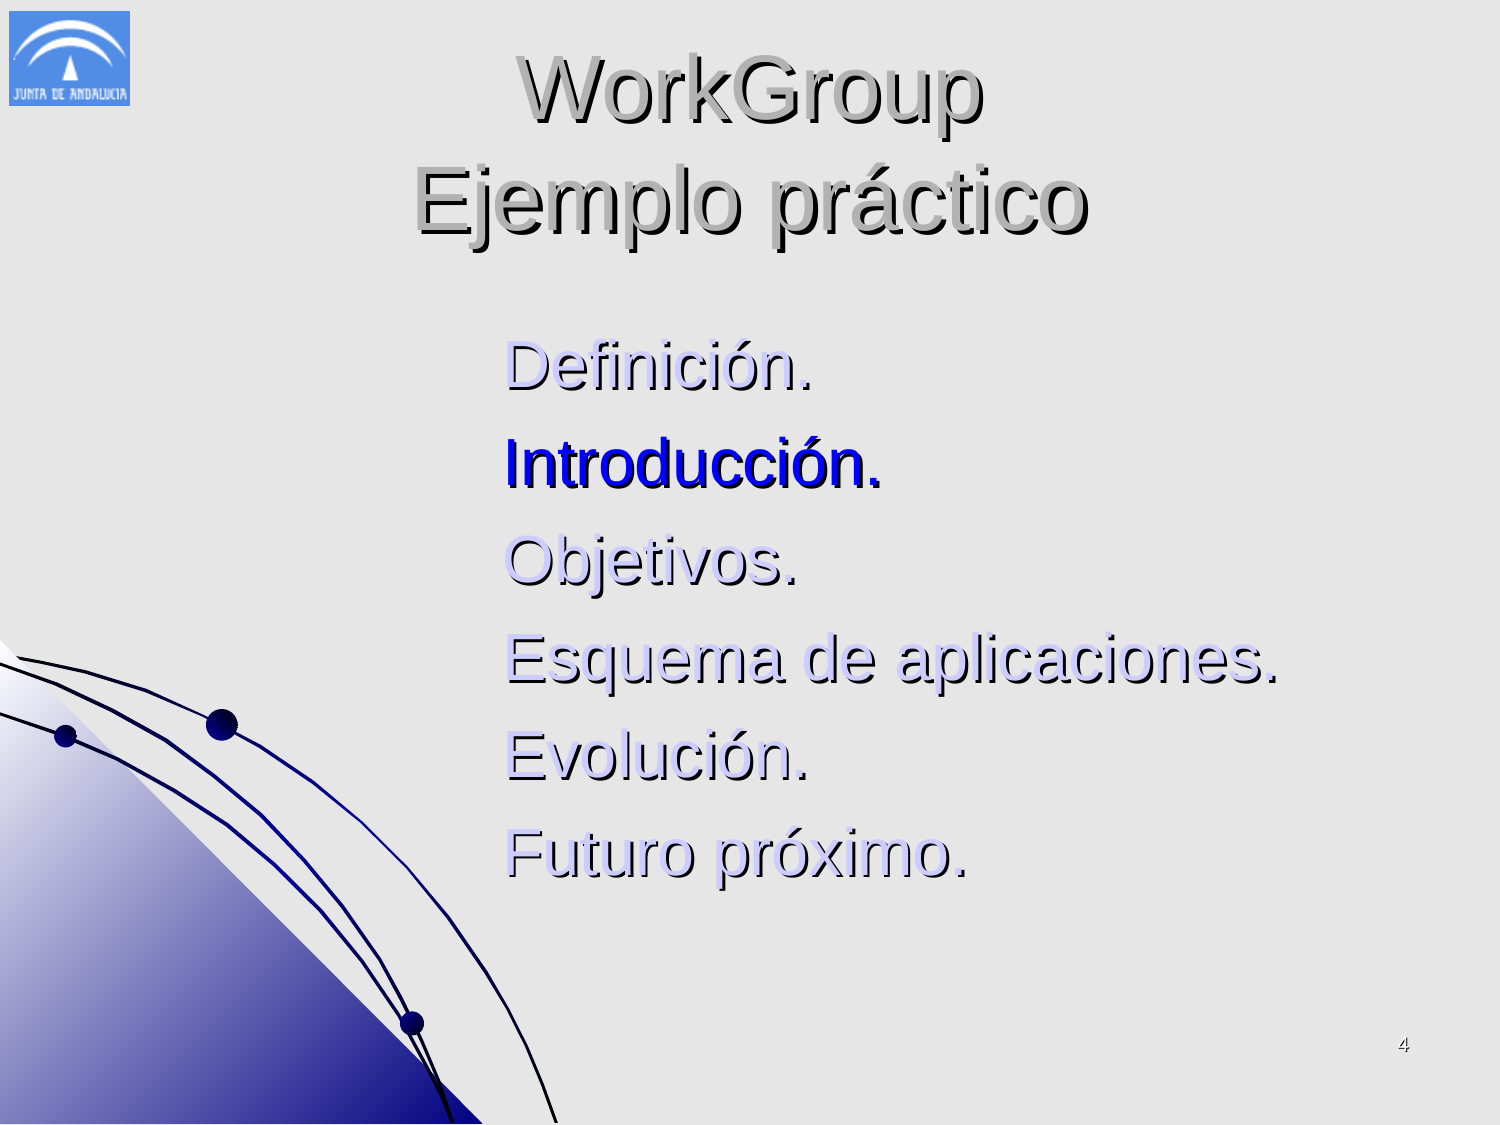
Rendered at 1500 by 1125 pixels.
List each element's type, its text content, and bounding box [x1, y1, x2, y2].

list Definición. Introducción. Objetivos. Esquema de aplicaciones. Evolución. Futuro próximo. [502, 321, 1329, 965]
title WorkGroup Ejemplo práctico [75, 16, 1425, 262]
picture [9, 11, 130, 106]
